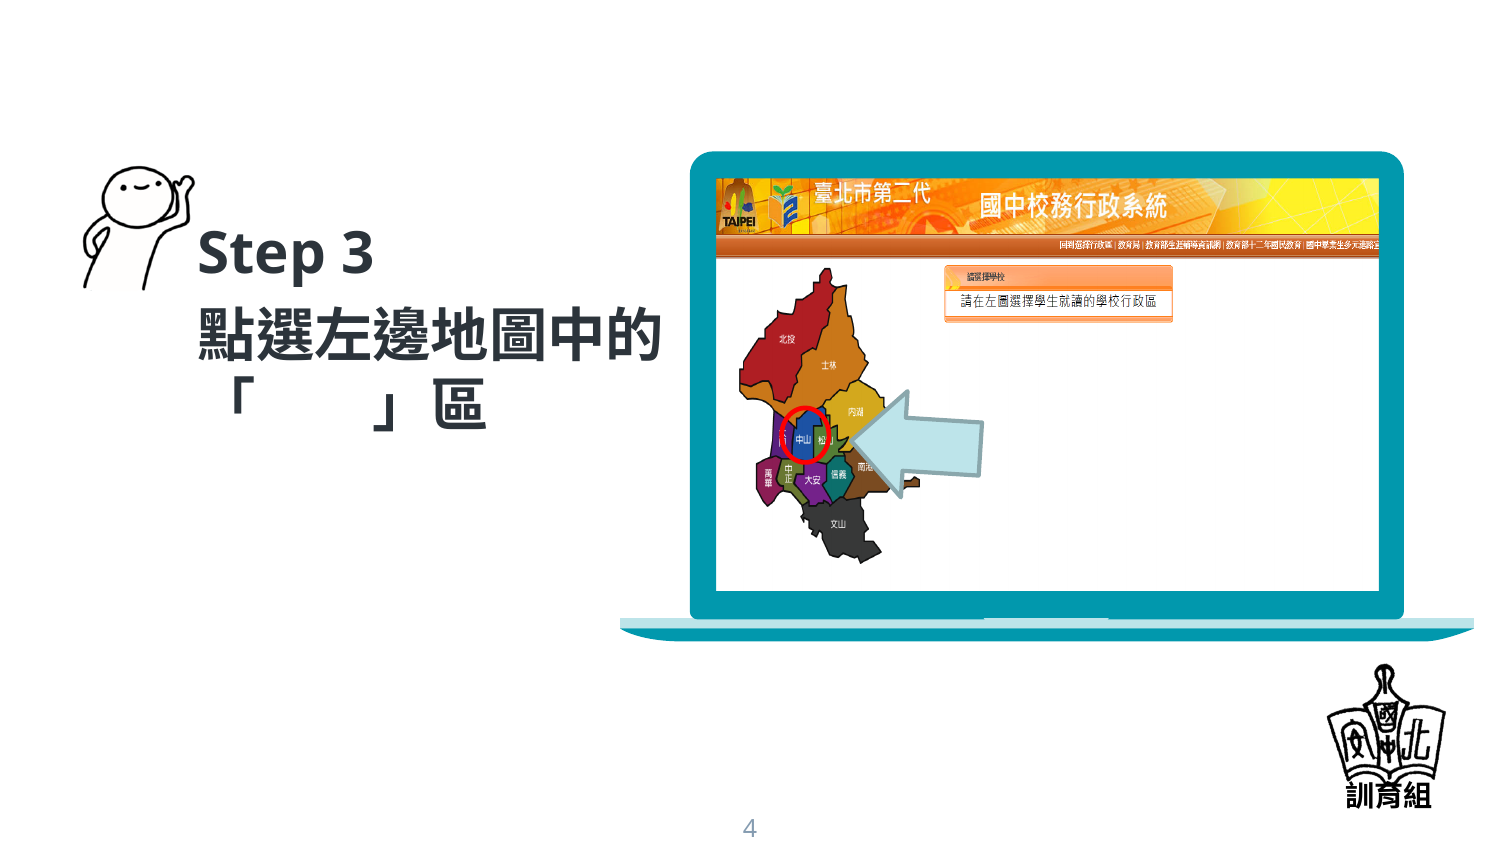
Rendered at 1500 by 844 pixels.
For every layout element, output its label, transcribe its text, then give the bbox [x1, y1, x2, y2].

text_box 訓育組 [1330, 770, 1461, 821]
text_box [620, 151, 1475, 642]
text_box 4 [705, 797, 796, 844]
list Step 3 點選左邊地圖中的「中山」區 [183, 148, 681, 505]
picture [1317, 658, 1461, 790]
picture [717, 179, 1378, 591]
picture [66, 151, 198, 306]
